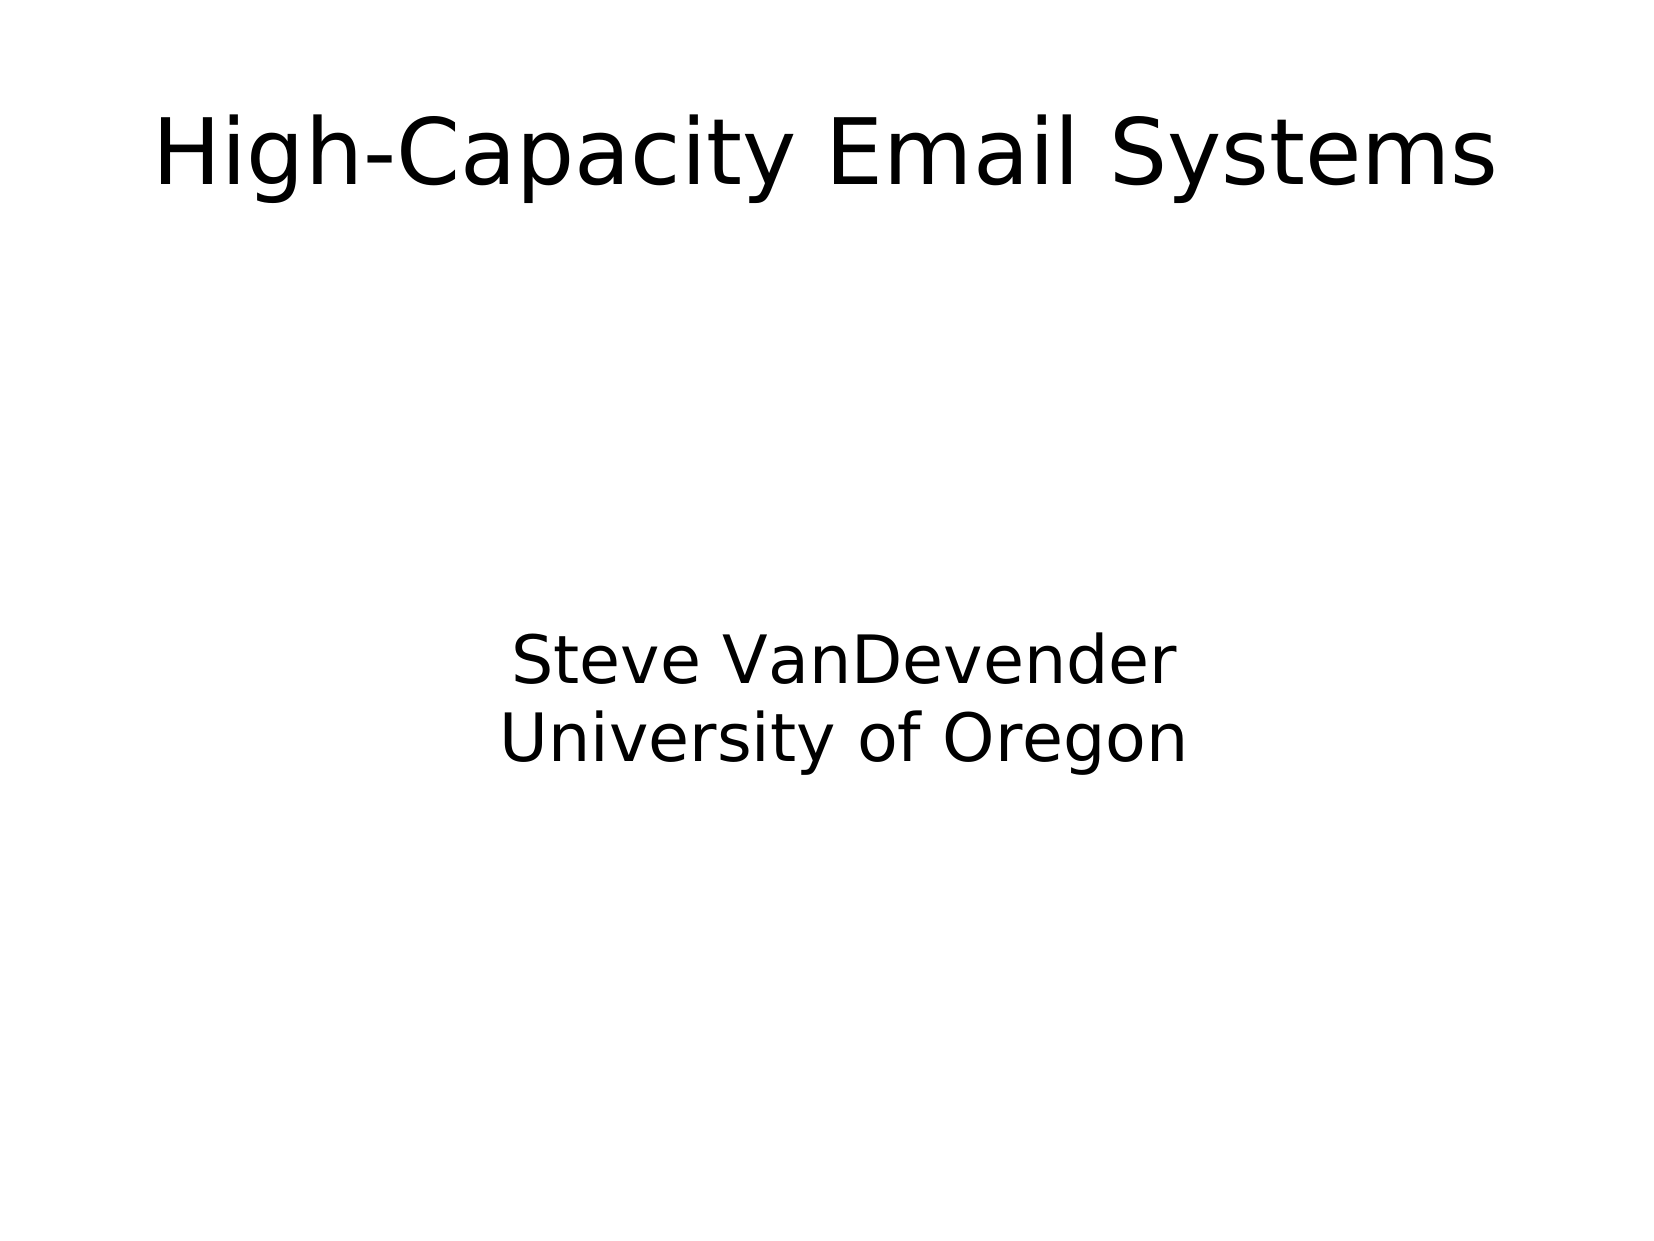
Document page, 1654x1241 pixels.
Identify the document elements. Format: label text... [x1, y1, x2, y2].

title High-Capacity Email Systems [82, 56, 1571, 250]
subtitle Steve VanDevender University of Oregon [82, 297, 1571, 1102]
